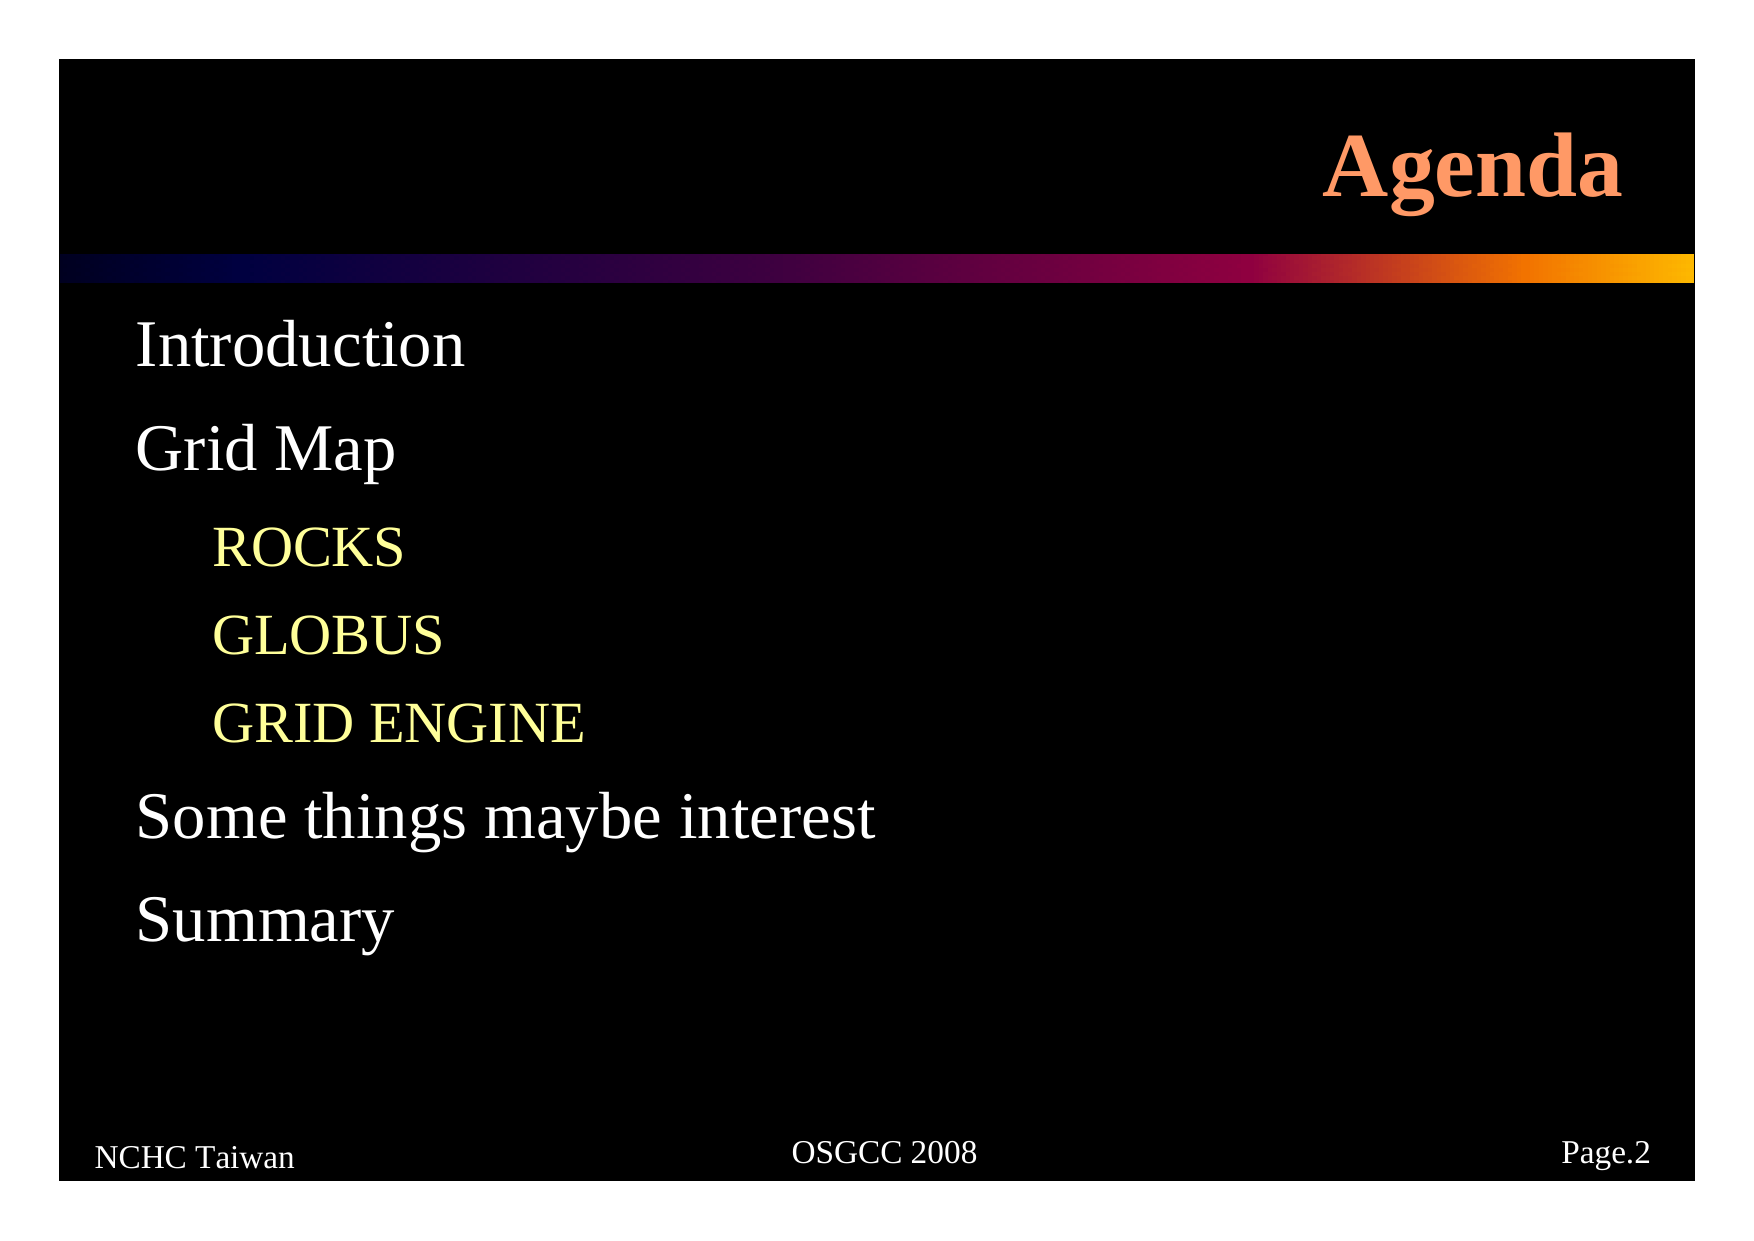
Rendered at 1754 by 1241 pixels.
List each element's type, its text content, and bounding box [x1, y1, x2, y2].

list Introduction Grid Map ROCKS GLOBUS GRID ENGINE Some things maybe interest Summary [118, 307, 1610, 1075]
title Agenda [118, 93, 1625, 238]
picture [60, 254, 1694, 283]
